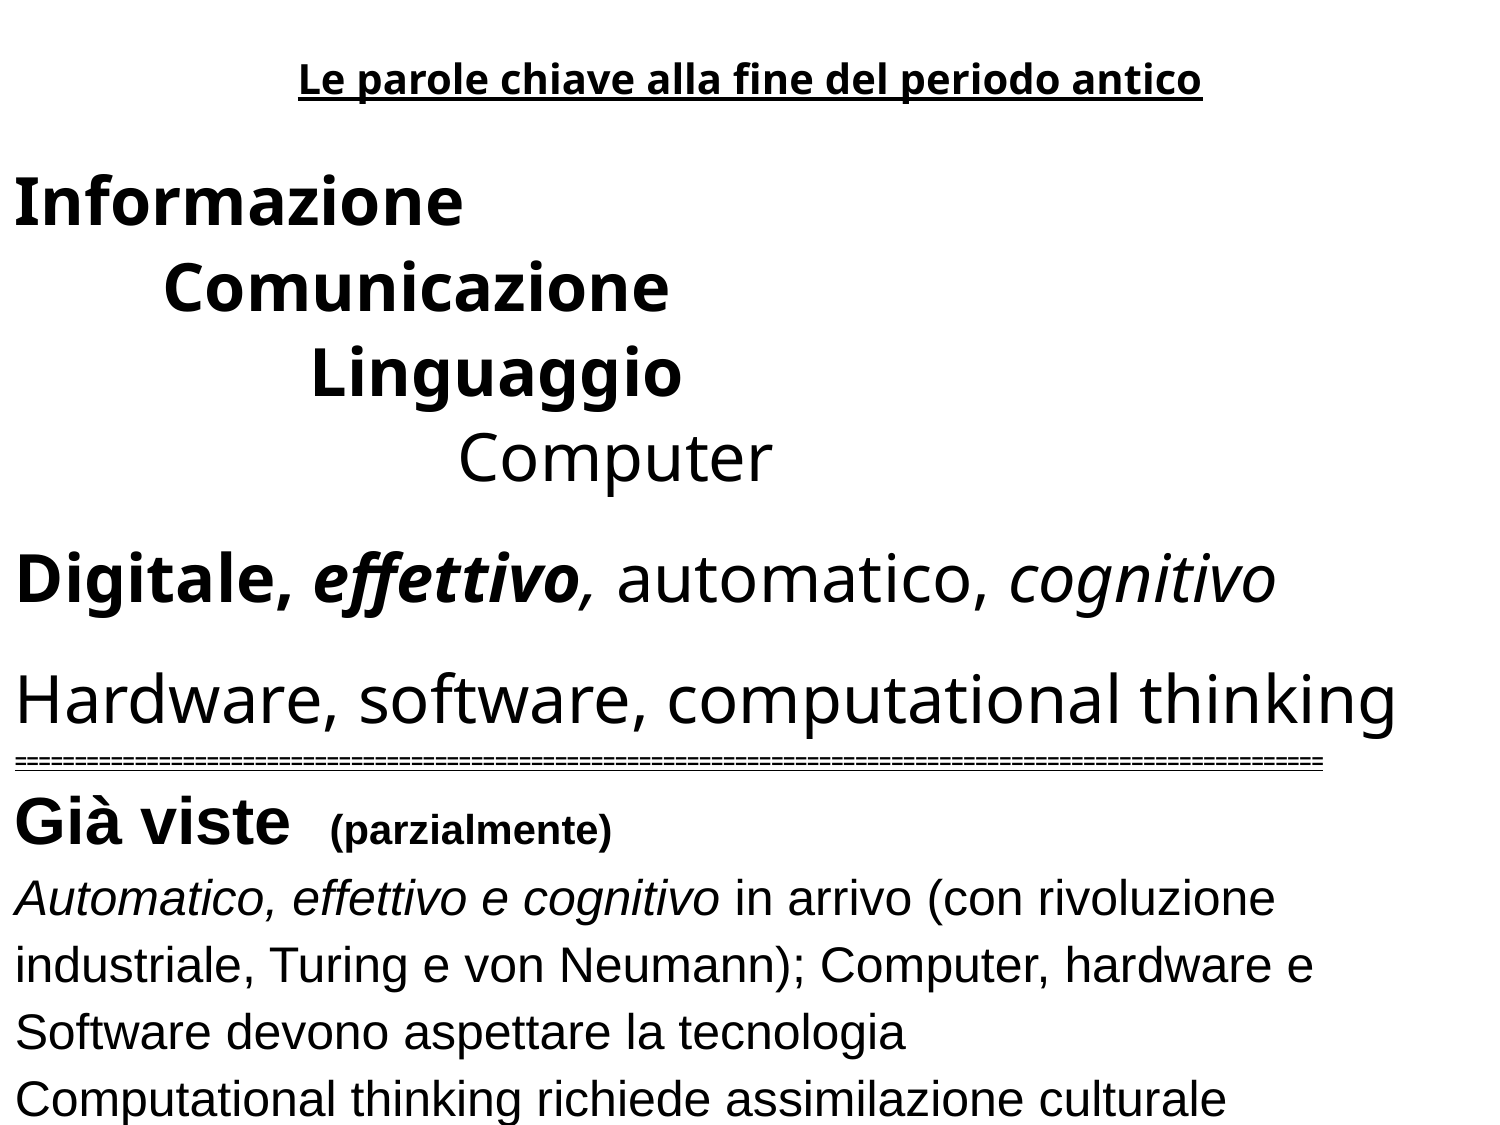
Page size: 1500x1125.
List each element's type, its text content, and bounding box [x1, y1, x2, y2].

title Le parole chiave alla fine del periodo antico [75, 45, 1425, 126]
list Informazione Comunicazione Linguaggio Computer Digitale, effettivo, automatico, cognitivo Hardware, software, computational thinking ============================================================================================================= Già viste (parzialmente) Automatico, effettivo e cognitivo in arrivo (con rivoluzione industriale, Turing e von Neumann); Computer, hardware e Software devono aspettare la tecnologia Computational thinking richiede assimilazione culturale [0, 160, 1425, 1125]
